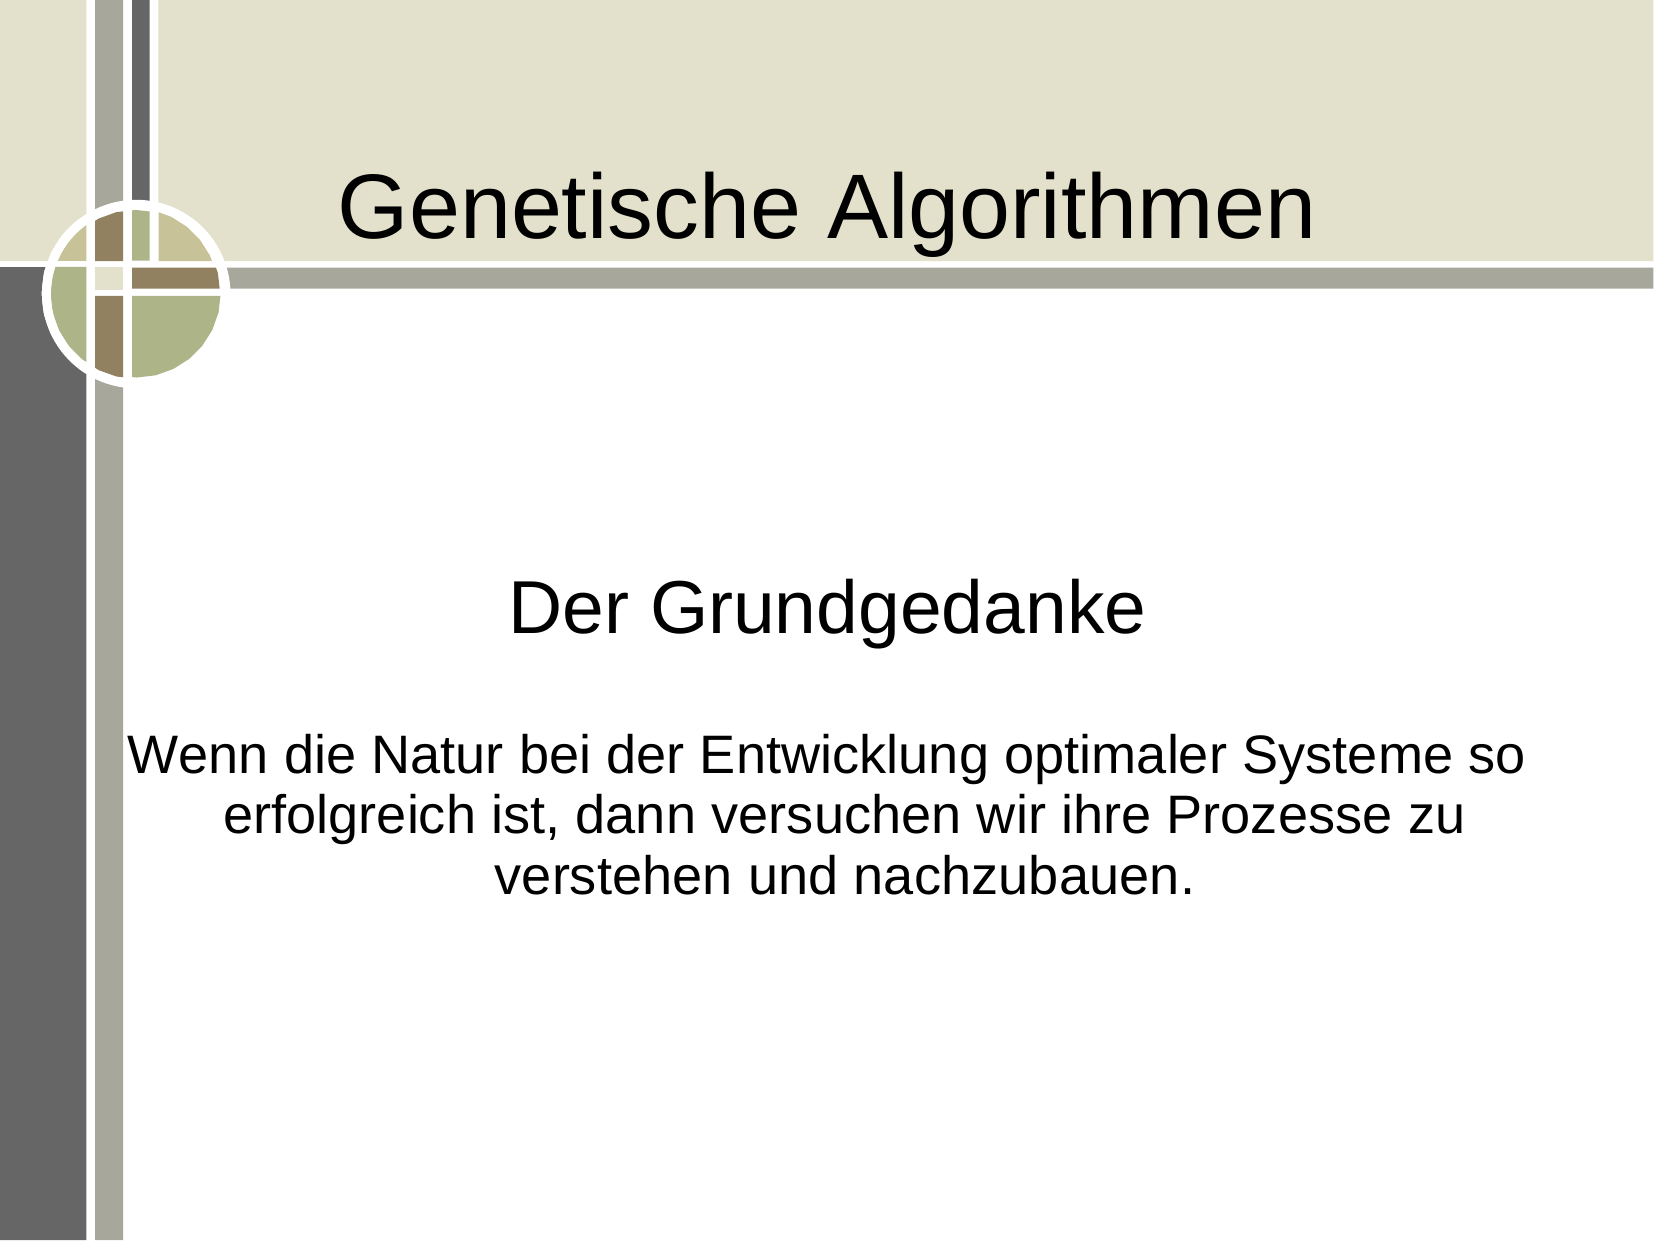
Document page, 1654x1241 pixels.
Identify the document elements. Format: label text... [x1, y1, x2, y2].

title Genetische Algorithmen [121, 102, 1534, 311]
subtitle Der Grundgedanke Wenn die Natur bei der Entwicklung optimaler Systeme so erfolgreich ist, dann versuchen wir ihre Prozesse zu verstehen und nachzubauen. [121, 344, 1534, 1127]
